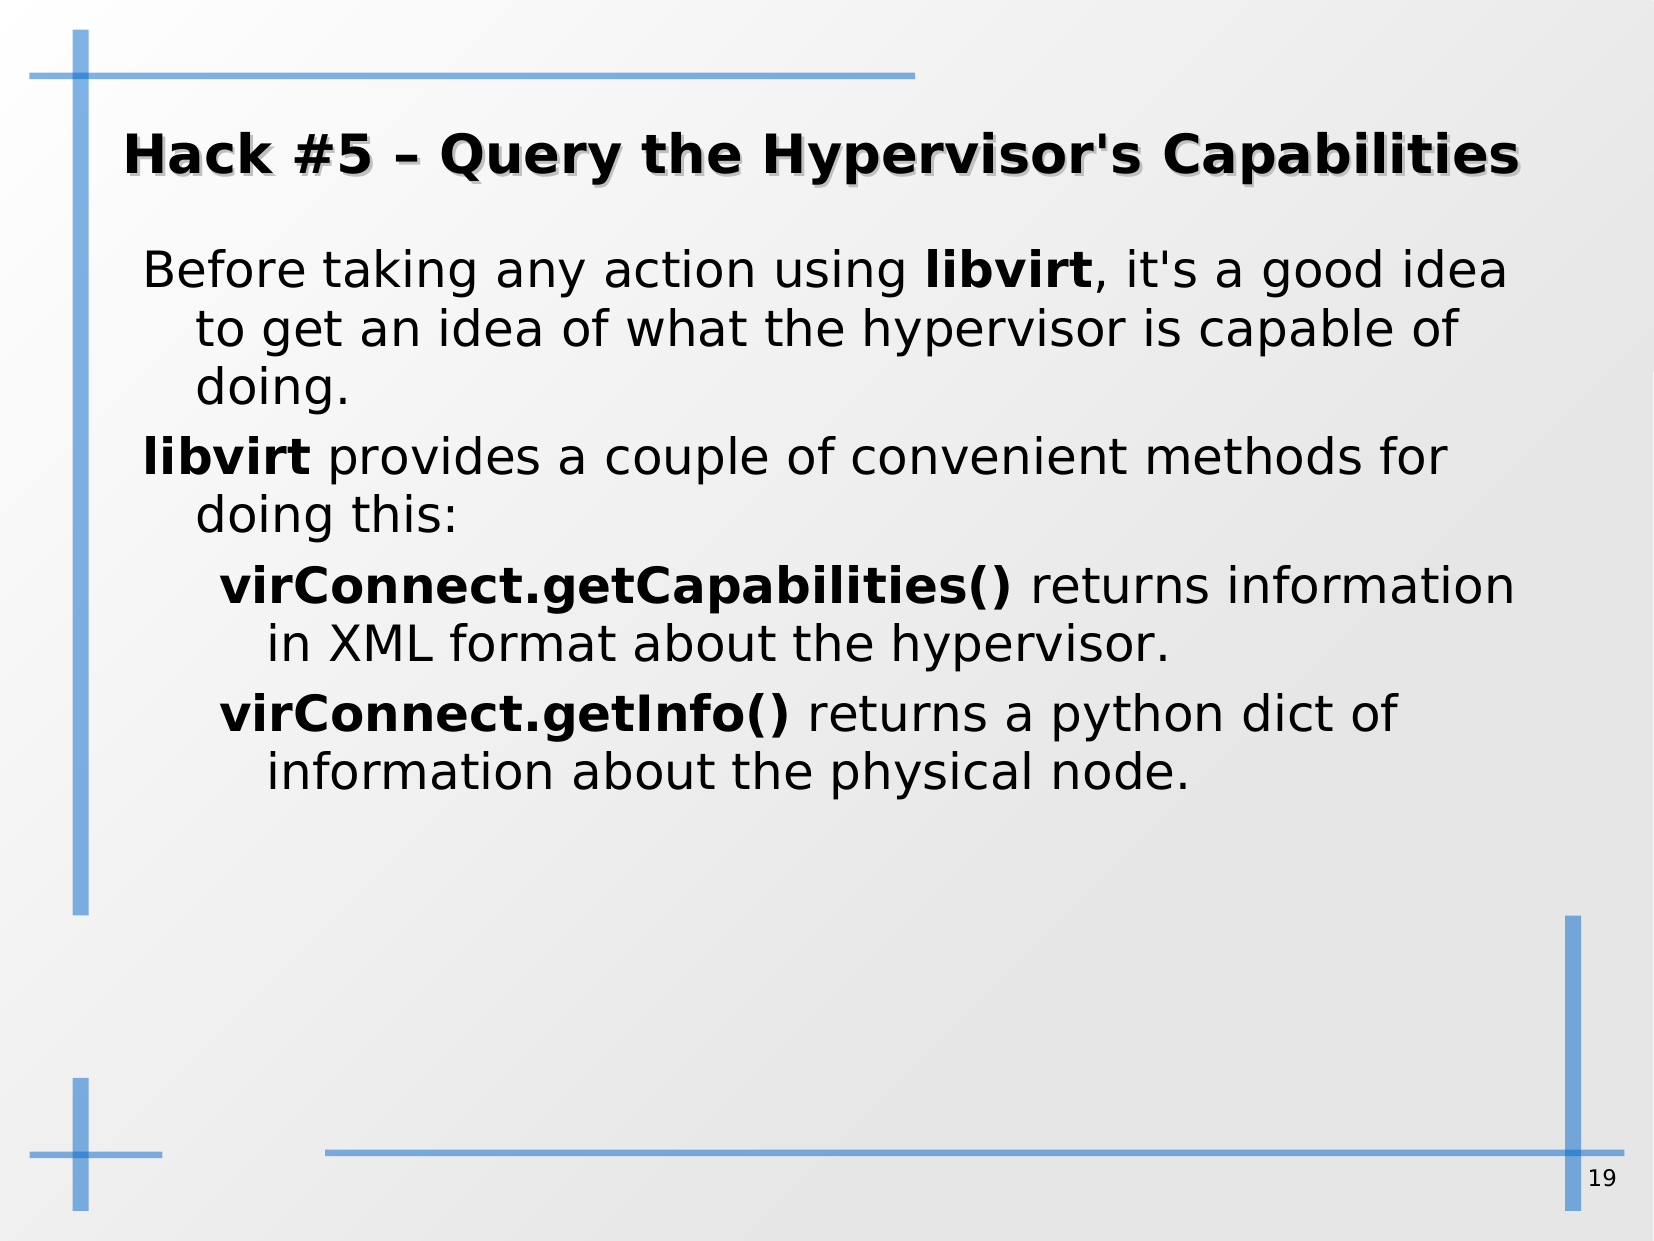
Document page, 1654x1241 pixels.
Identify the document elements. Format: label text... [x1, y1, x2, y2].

list Before taking any action using libvirt, it's a good idea to get an idea of what the hypervisor is capable of doing. libvirt provides a couple of convenient methods for doing this: virConnect.getCapabilities() returns information in XML format about the hypervisor. virConnect.getInfo() returns a python dict of information about the physical node. [124, 241, 1526, 1133]
title Hack #5 – Query the Hypervisor's Capabilities [122, 91, 1524, 219]
